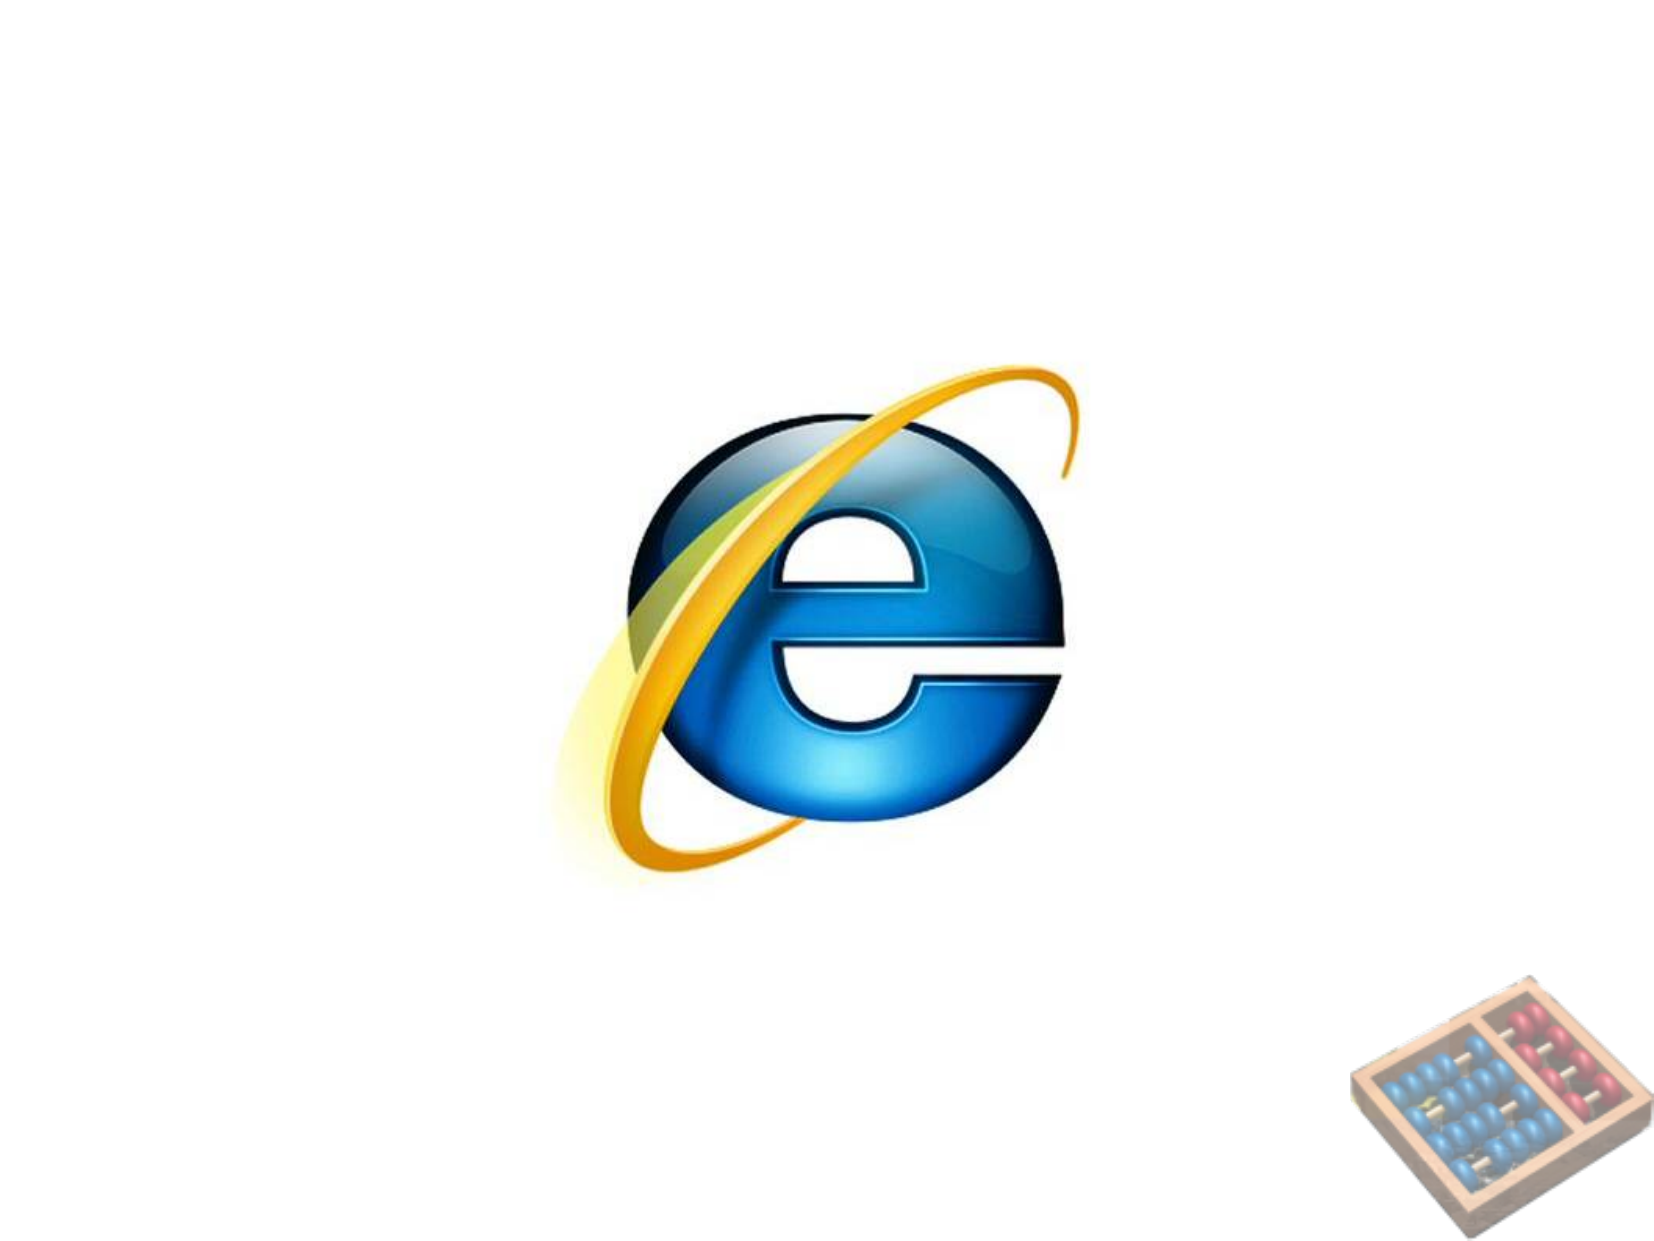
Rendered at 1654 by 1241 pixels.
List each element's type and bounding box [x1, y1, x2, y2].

picture [364, 312, 1302, 938]
